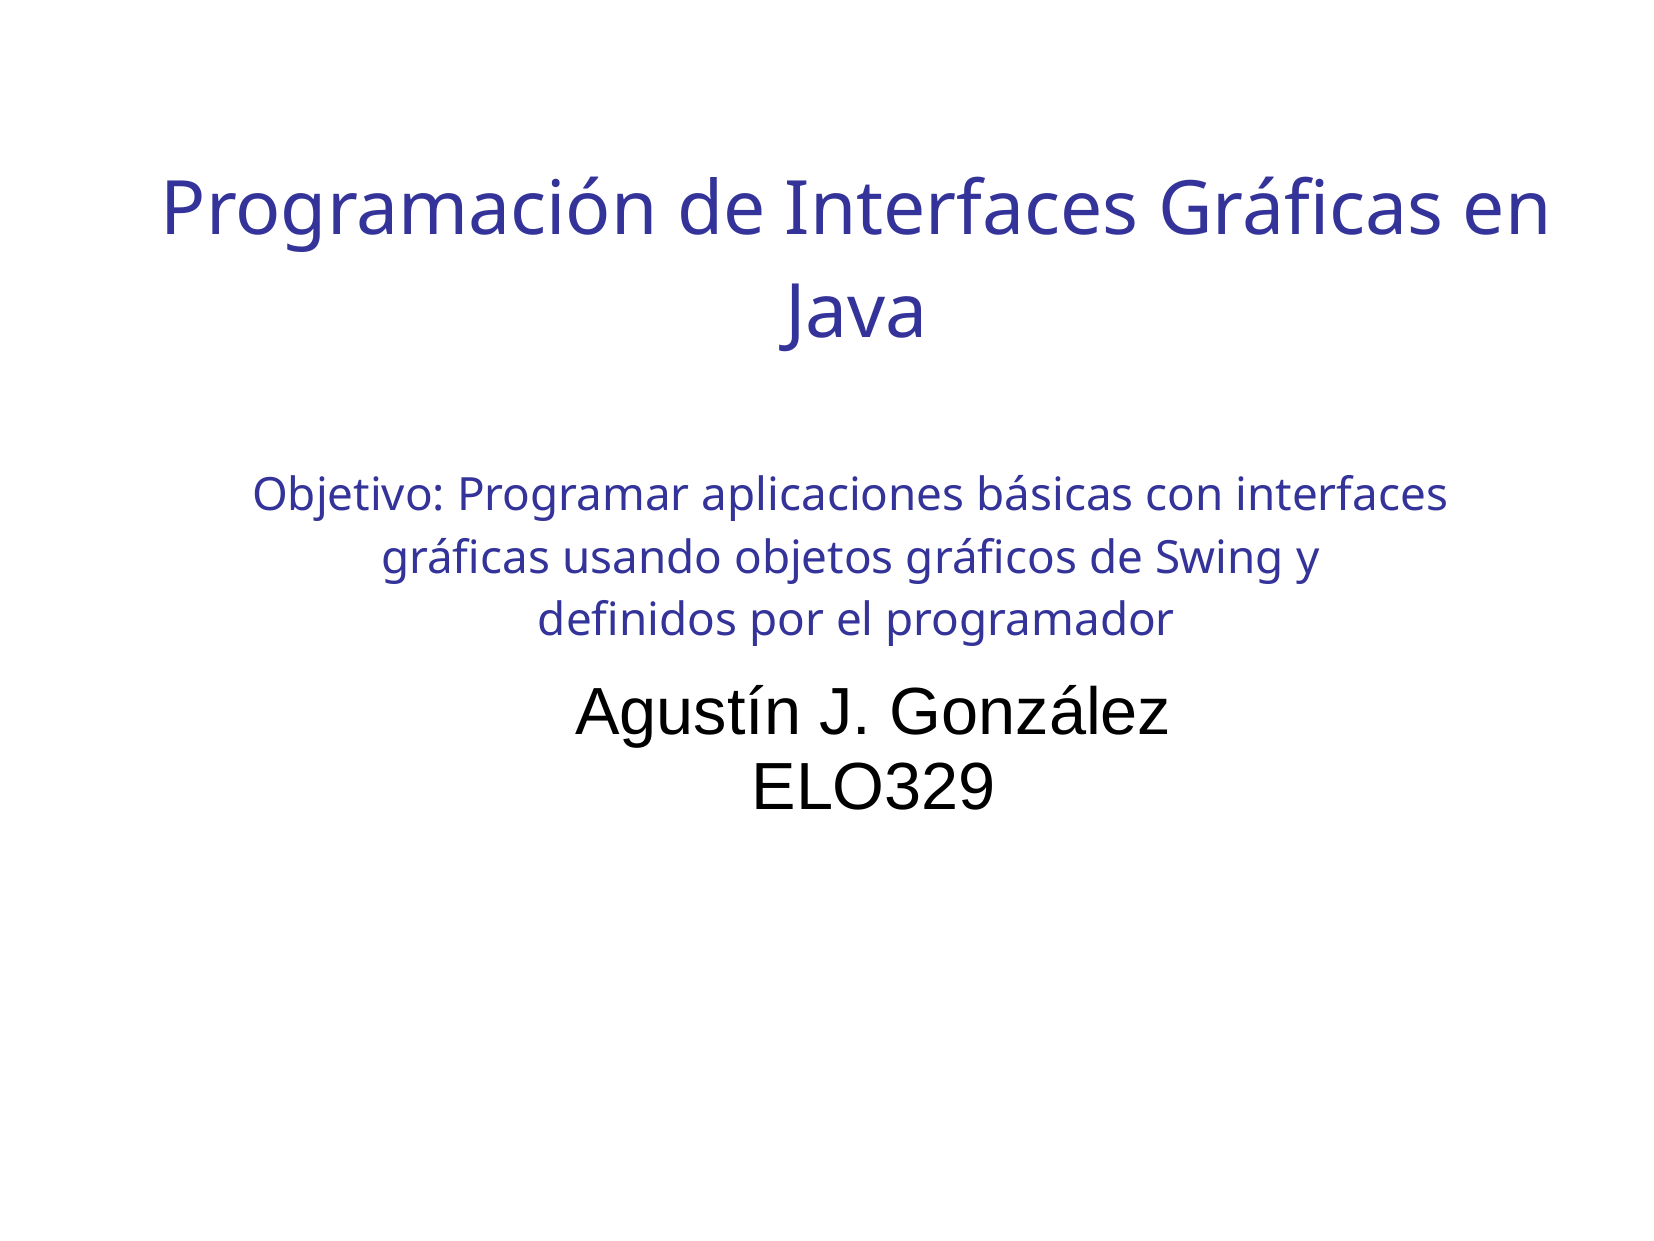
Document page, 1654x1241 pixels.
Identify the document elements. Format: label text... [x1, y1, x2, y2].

subtitle Agustín J. González ELO329 [92, 624, 1581, 874]
title Programación de Interfaces Gráficas en Java Objetivo: Programar aplicaciones básicas con interfaces gráficas usando objetos gráficos de Swing y definidos por el programador [112, 243, 1601, 561]
